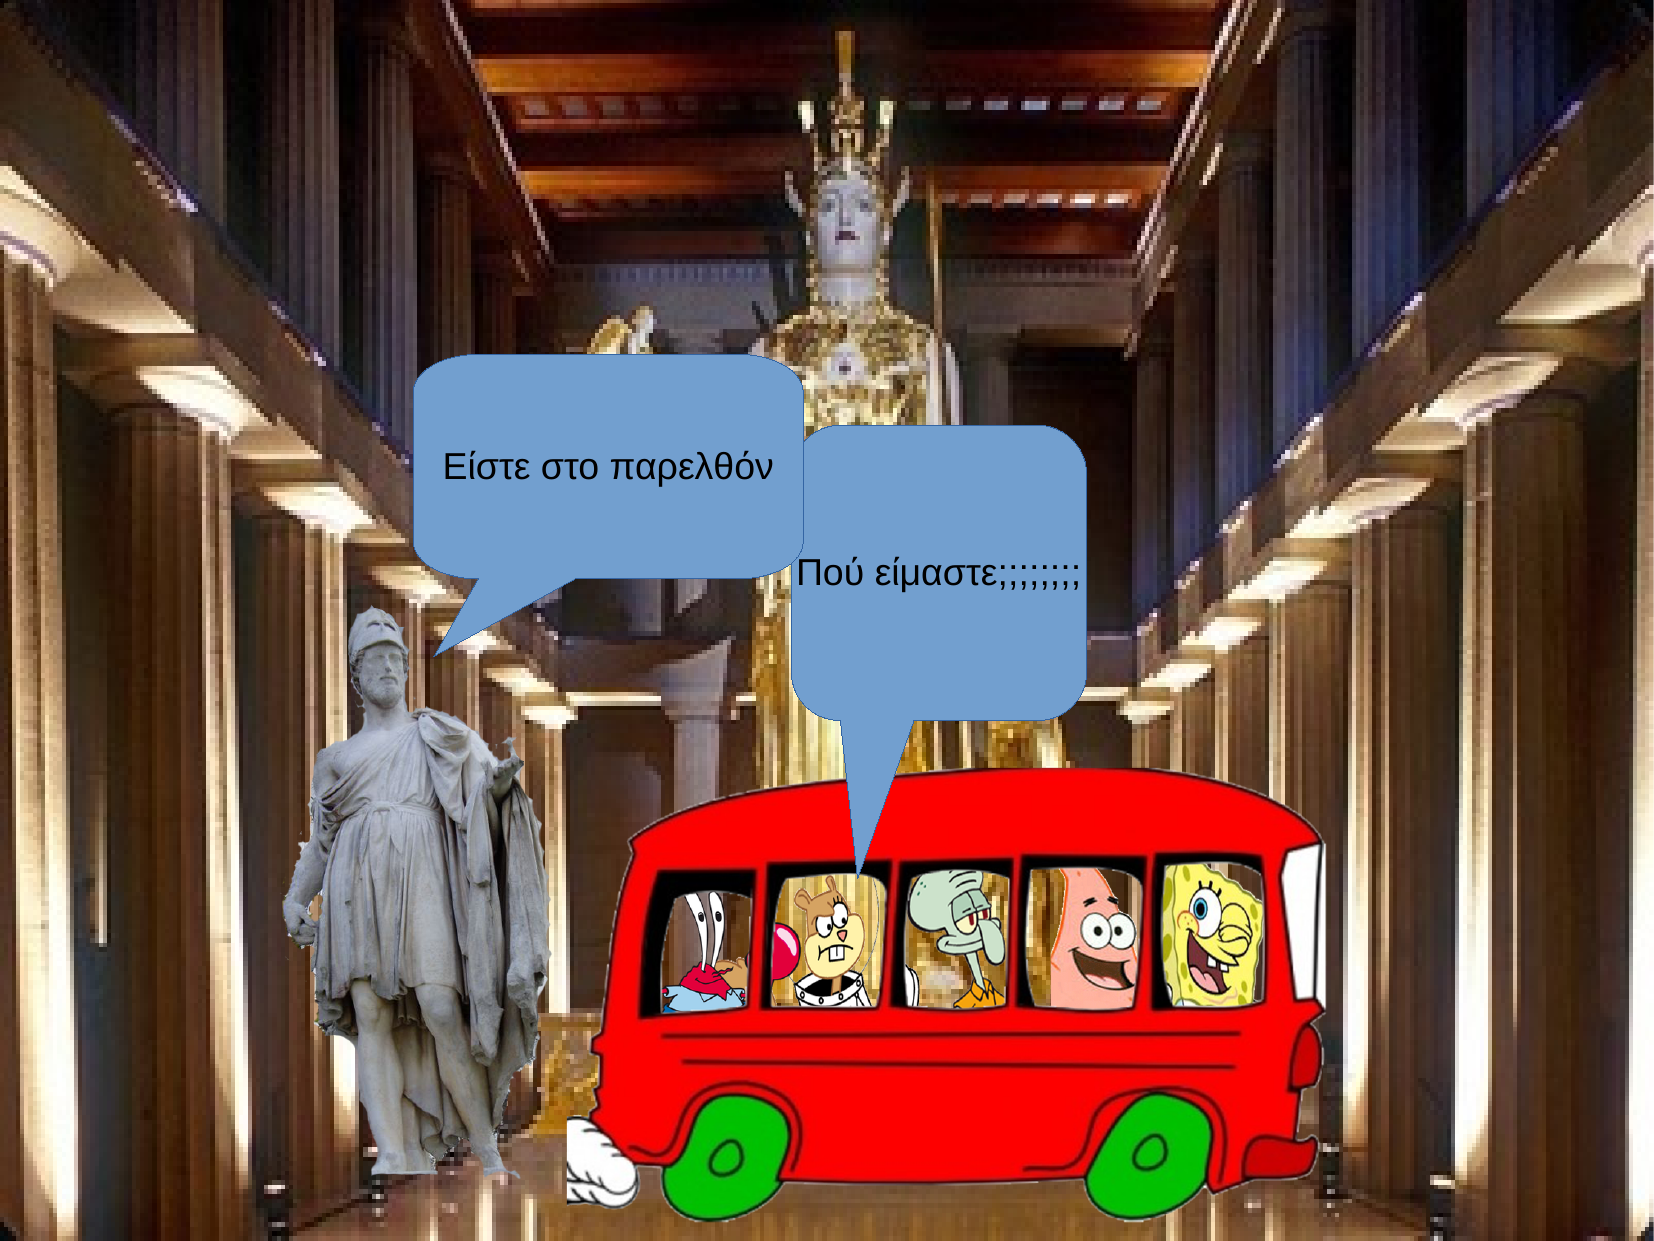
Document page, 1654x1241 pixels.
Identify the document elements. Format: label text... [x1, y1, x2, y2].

picture [0, 0, 1654, 1241]
text_box Είστε στο παρελθόν [413, 354, 804, 657]
text_box Πού είμαστε;;;;;;;; [791, 425, 1087, 879]
